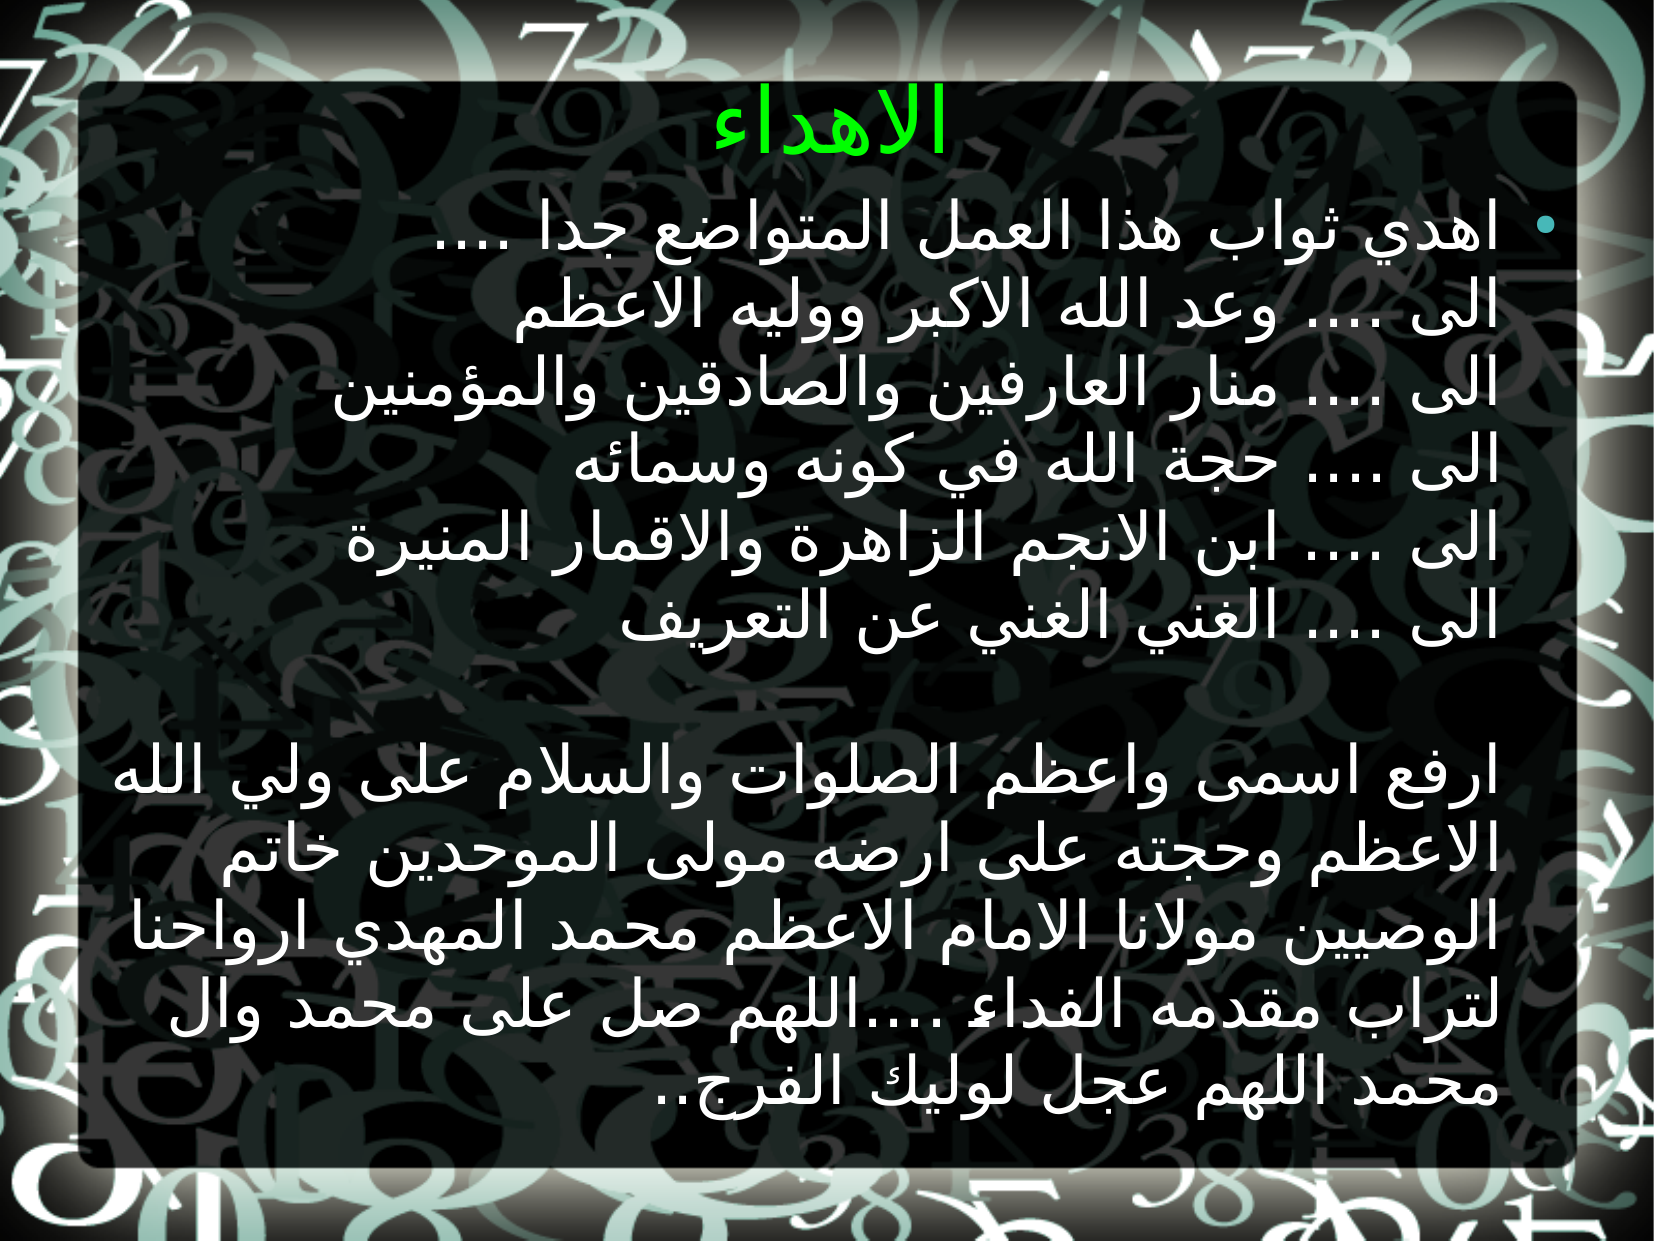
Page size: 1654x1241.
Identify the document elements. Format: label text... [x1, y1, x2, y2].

title الاهداء [86, 17, 1576, 187]
list اهدي ثواب هذا العمل المتواضع جدا .... الى .... وعد الله الاكبر ووليه الاعظم الى .... منار العارفين والصادقين والمؤمنين الى .... حجة الله في كونه وسمائه الى .... ابن الانجم الزاهرة والاقمار المنيرة الى .... الغني الغني عن التعريف ارفع اسمى واعظم الصلوات والسلام على ولي الله الاعظم وحجته على ارضه مولى الموحدين خاتم الوصيين مولانا الامام الاعظم محمد المهدي ارواحنا لتراب مقدمه الفداء ....اللهم صل على محمد وال محمد اللهم عجل لوليك الفرج.. [75, 187, 1576, 1163]
picture [0, 0, 1654, 1241]
